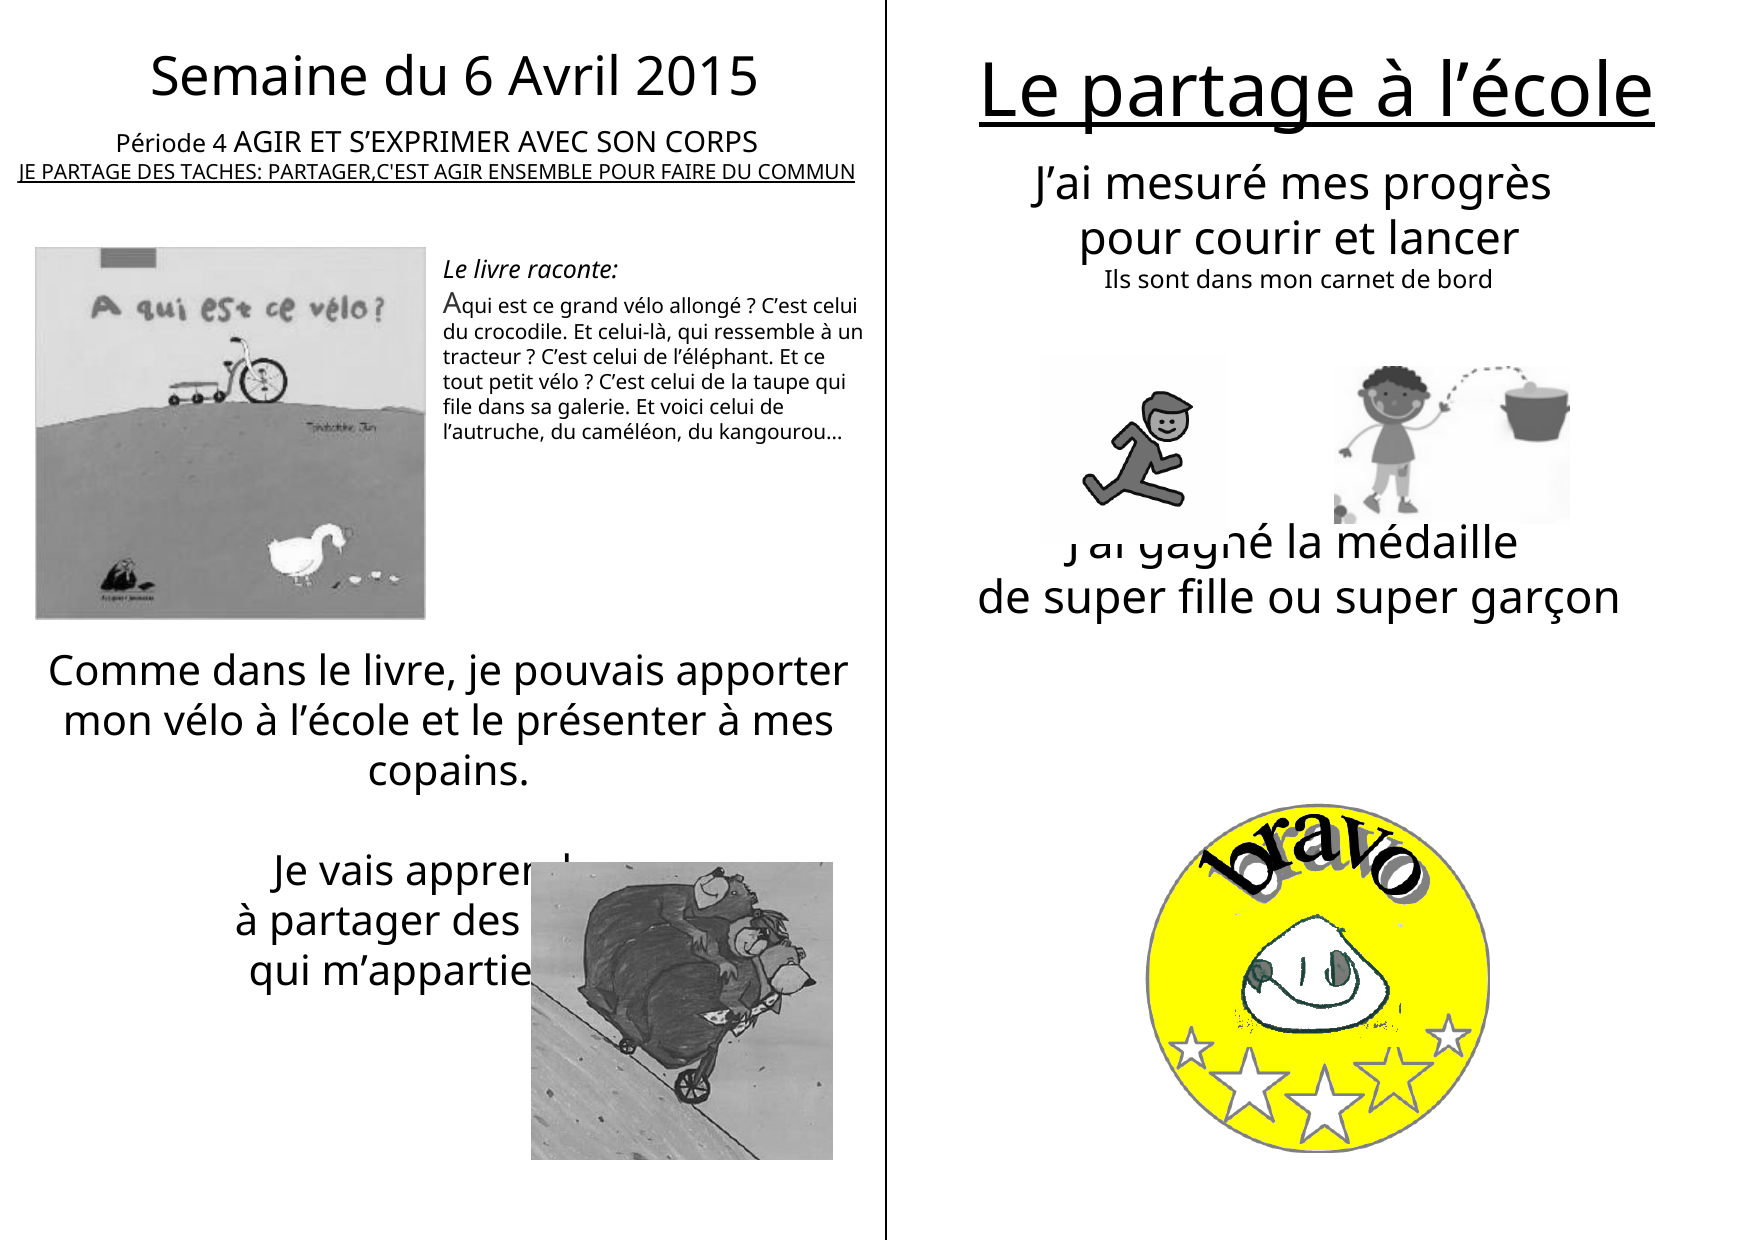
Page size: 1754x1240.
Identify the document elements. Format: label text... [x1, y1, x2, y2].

picture [1145, 803, 1490, 1153]
picture [531, 862, 833, 1160]
picture [1334, 366, 1570, 524]
text_box Semaine du 6 Avril 2015 [47, 35, 863, 117]
text_box Comme dans le livre, je pouvais apporter mon vélo à l’école et le présenter à mes copains. Je vais apprendre à partager des objets qui m’appartiennent [35, 637, 863, 1194]
text_box Le livre raconte: Aqui est ce grand vélo allongé ? C’est celui du crocodile. Et celui-là, qui ressemble à un tracteur ? C’est celui de l’éléphant. Et ce tout petit vélo ? C’est celui de la taupe qui file dans sa galerie. Et voici celui de l’autruche, du caméléon, du kangourou… [436, 247, 874, 579]
text_box J’ai mesuré mes progrès pour courir et lancer Ils sont dans mon carnet de bord J’ai gagné la médaille de super fille ou super garçon [897, 147, 1701, 1169]
picture [35, 247, 426, 620]
text_box Période 4 AGIR ET S’EXPRIMER AVEC SON CORPS JE PARTAGE DES TACHES: PARTAGER,C'EST AGIR ENSEMBLE POUR FAIRE DU COMMUN [11, 117, 863, 248]
picture [1039, 354, 1229, 544]
text_box Le partage à l’école [897, 35, 1737, 1170]
